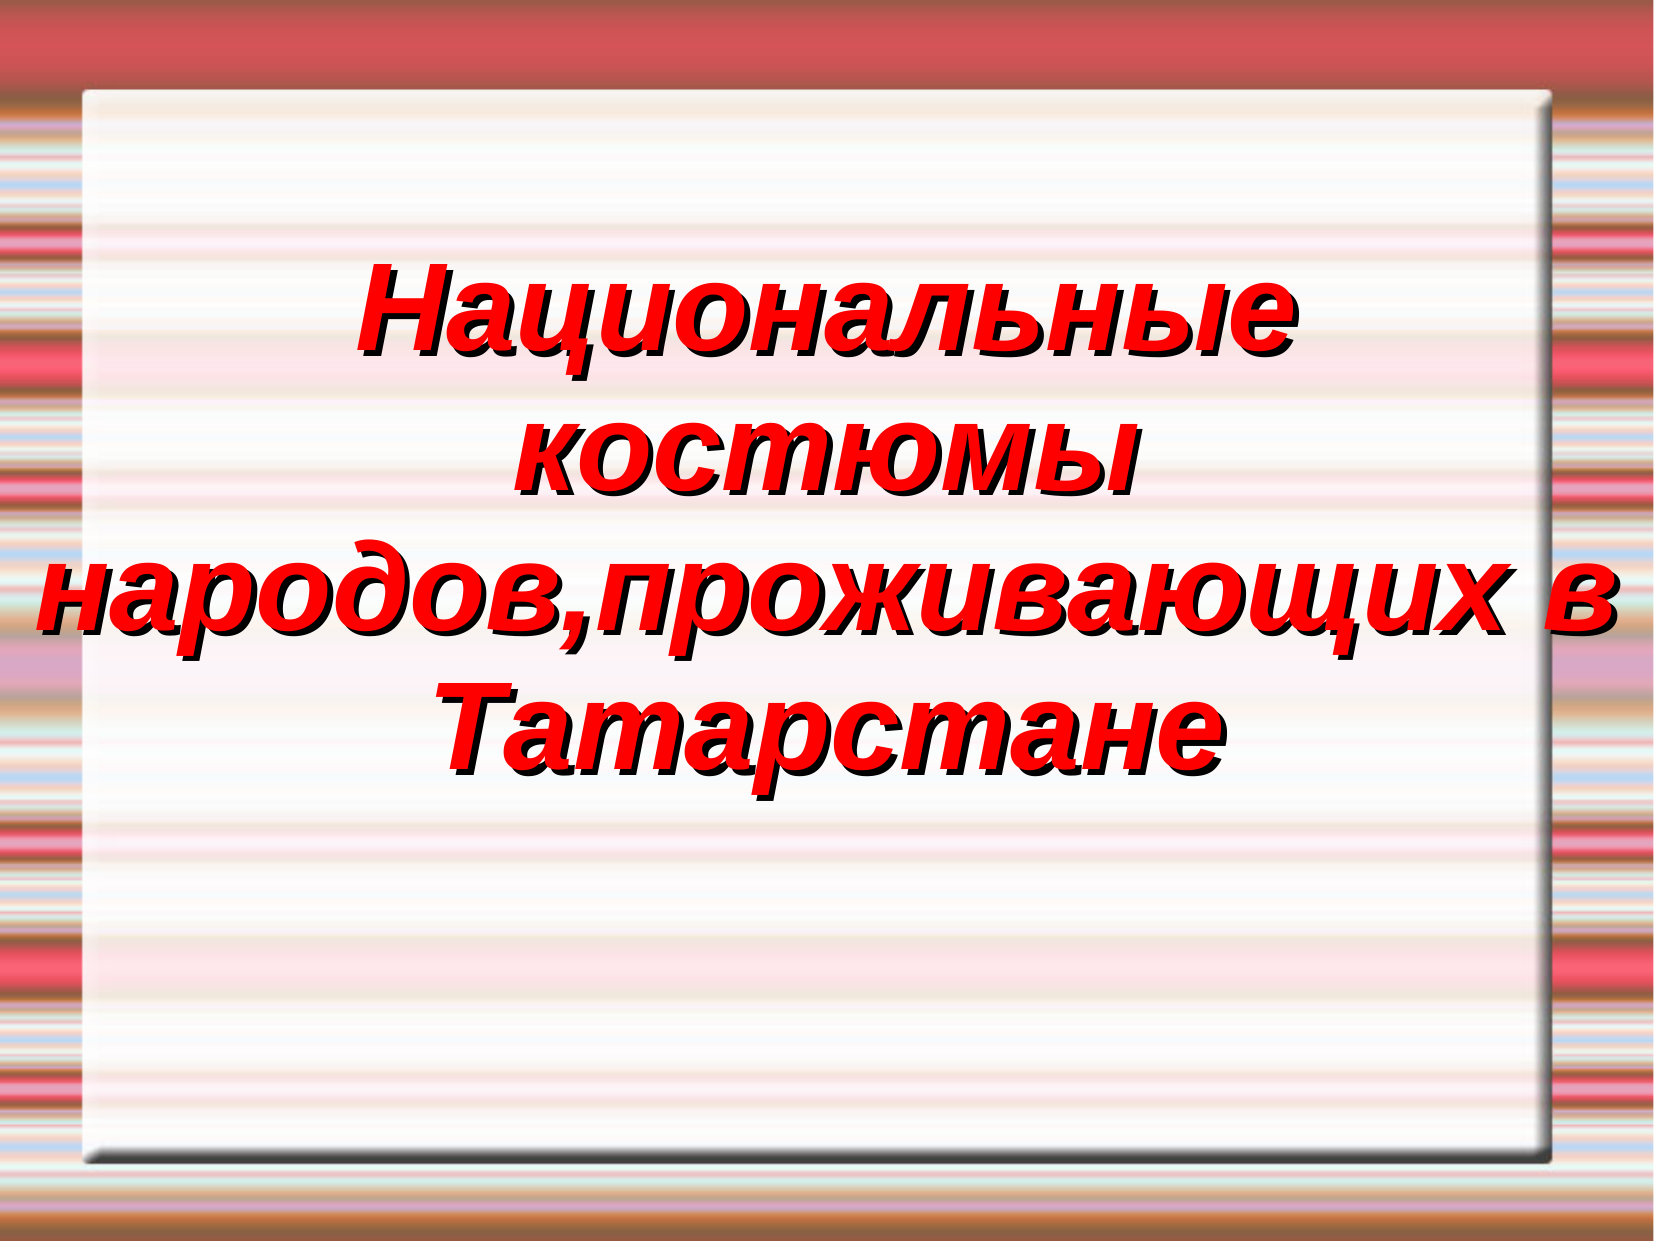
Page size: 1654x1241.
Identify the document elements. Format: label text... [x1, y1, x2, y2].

picture [0, 0, 1654, 1241]
title Национальные костюмы народов,проживающих в Татарстане [29, 237, 1625, 797]
